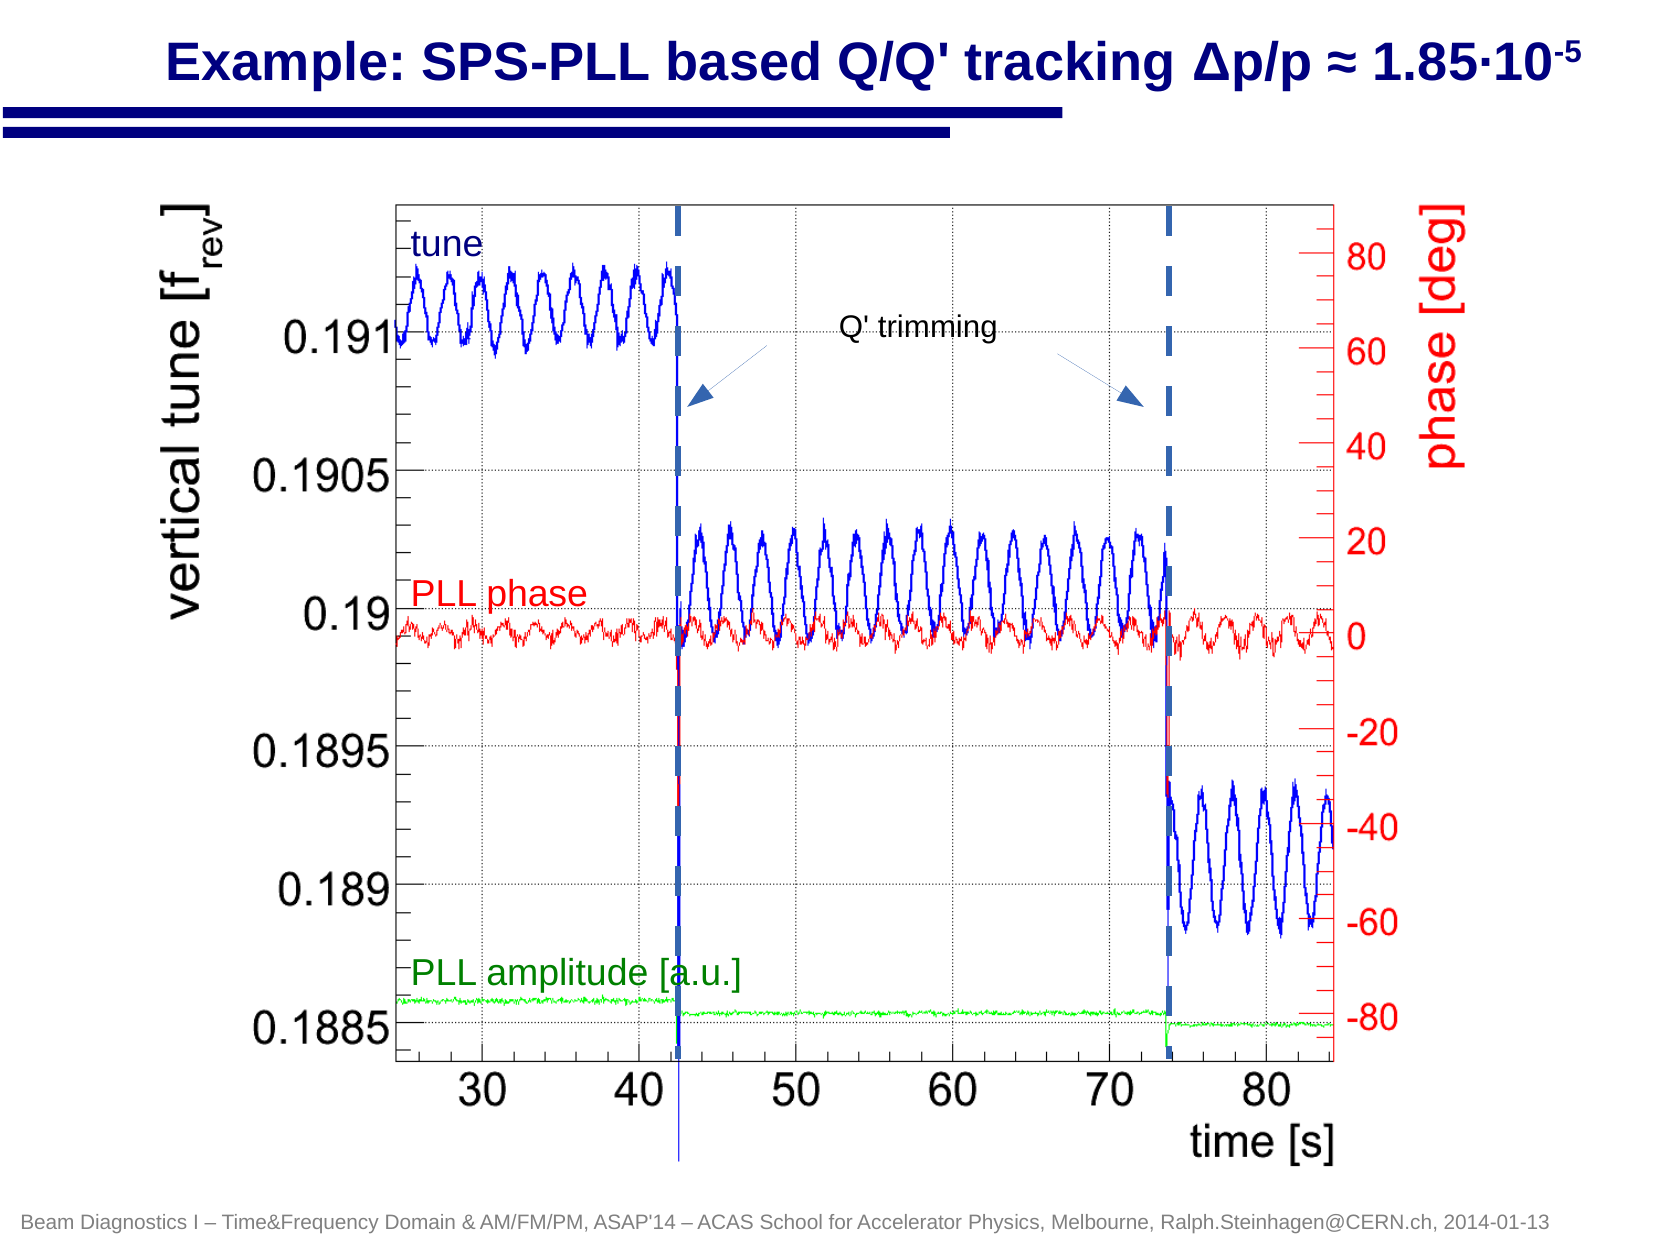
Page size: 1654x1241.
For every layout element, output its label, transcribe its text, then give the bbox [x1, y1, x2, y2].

picture [158, 185, 1479, 1181]
text_box PLL phase [395, 564, 604, 622]
text_box Q' trimming [824, 302, 1133, 352]
text_box tune [395, 214, 499, 272]
title Example: SPS-PLL based Q/Q' tracking Δp/p ≈ 1.85∙10-5 [165, 8, 1621, 116]
text_box PLL amplitude [a.u.] [395, 944, 759, 1002]
